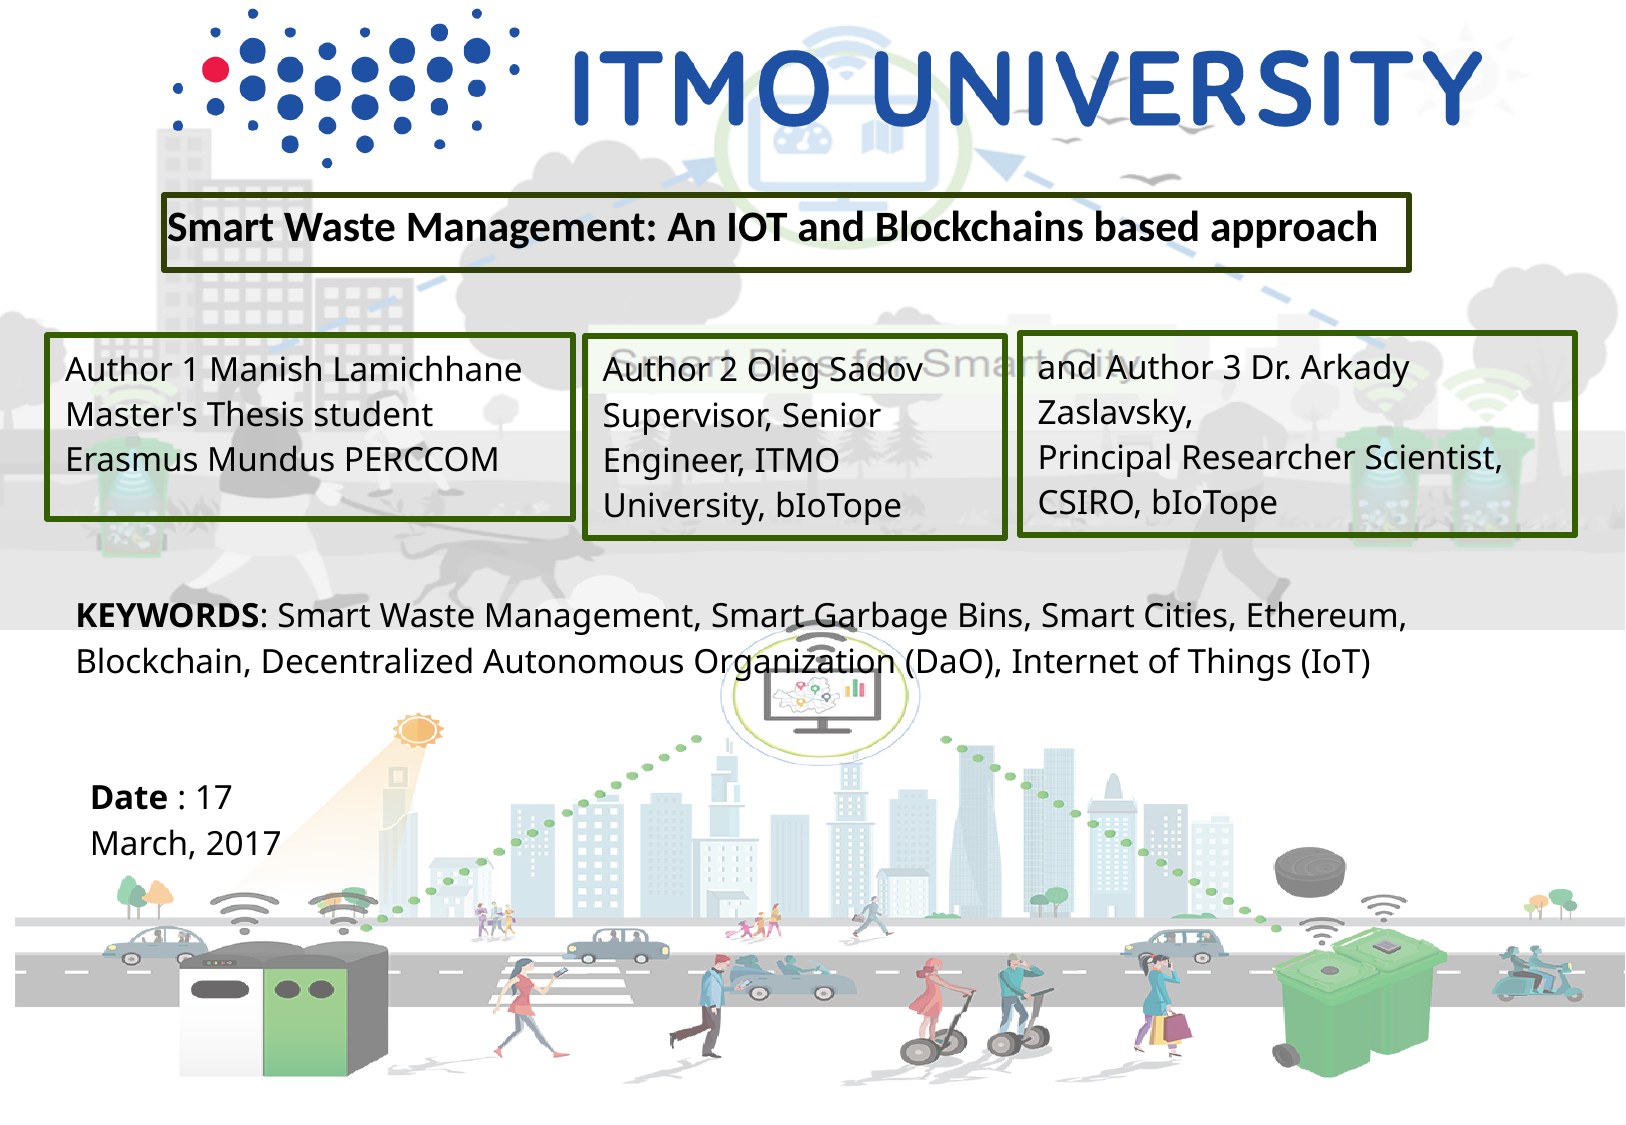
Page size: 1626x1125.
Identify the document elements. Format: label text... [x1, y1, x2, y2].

text_box Author 1 Manish Lamichhane Master's Thesis student Erasmus Mundus PERCCOM [47, 335, 573, 519]
text_box Date : 17 March, 2017 [75, 404, 346, 856]
text_box Author 2 Oleg Sadov Supervisor, Senior Engineer, ITMO University, bIoTope [585, 335, 1006, 530]
text_box KEYWORDS: Smart Waste Management, Smart Garbage Bins, Smart Cities, Ethereum, Blockchain, Decentralized Autonomous Organization (DaO), Internet of Things (IoT) [346, 585, 1469, 690]
picture [0, 0, 1625, 1086]
text_box and Author 3 Dr. Arkady Zaslavsky, Principal Researcher Scientist, CSIRO, bIoTope [1020, 333, 1576, 528]
